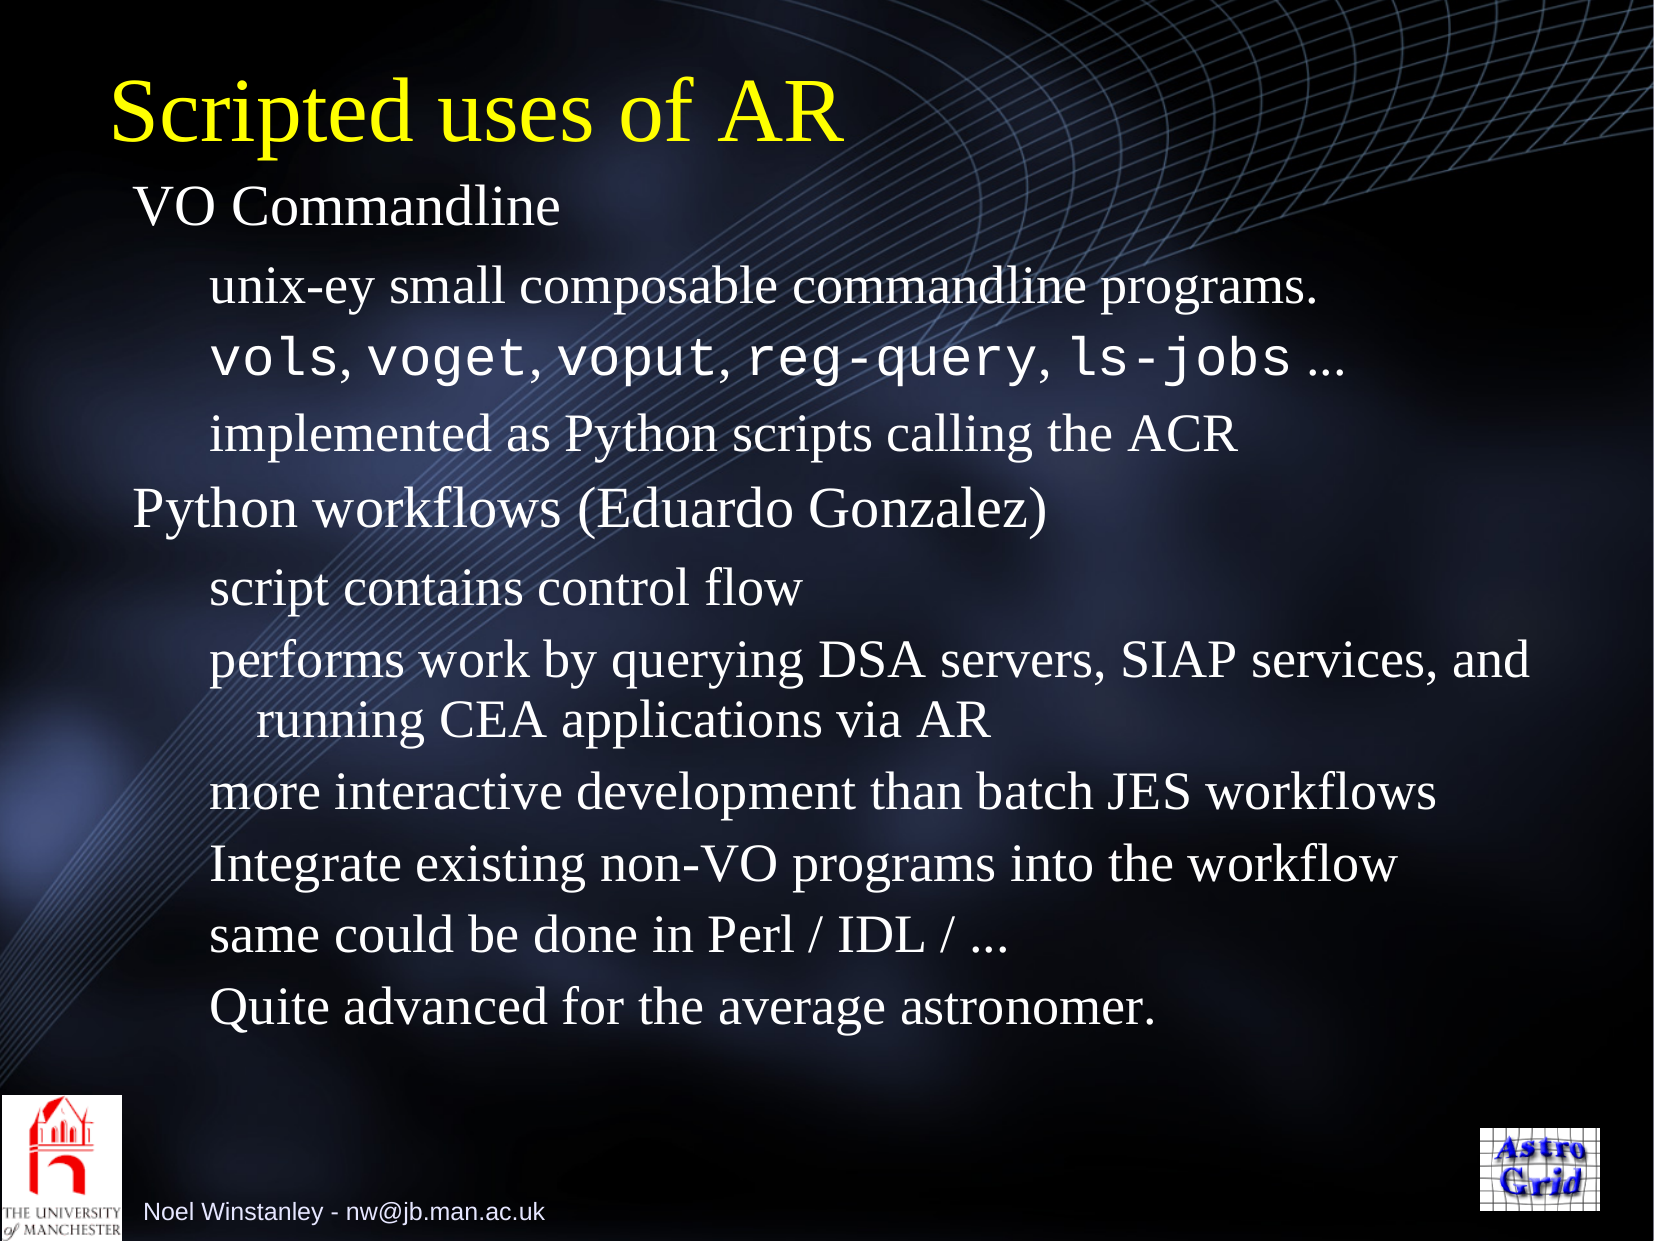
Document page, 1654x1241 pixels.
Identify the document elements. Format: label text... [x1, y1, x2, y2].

picture [0, 0, 1654, 1241]
list VO Commandline unix-ey small composable commandline programs. vols, voget, voput, reg-query, ls-jobs ... implemented as Python scripts calling the ACR Python workflows (Eduardo Gonzalez) script contains control flow performs work by querying DSA servers, SIAP services, and running CEA applications via AR more interactive development than batch JES workflows Integrate existing non-VO programs into the workflow same could be done in Perl / IDL / ... Quite advanced for the average astronomer. [115, 172, 1536, 1157]
title Scripted uses of AR [108, 26, 1534, 196]
